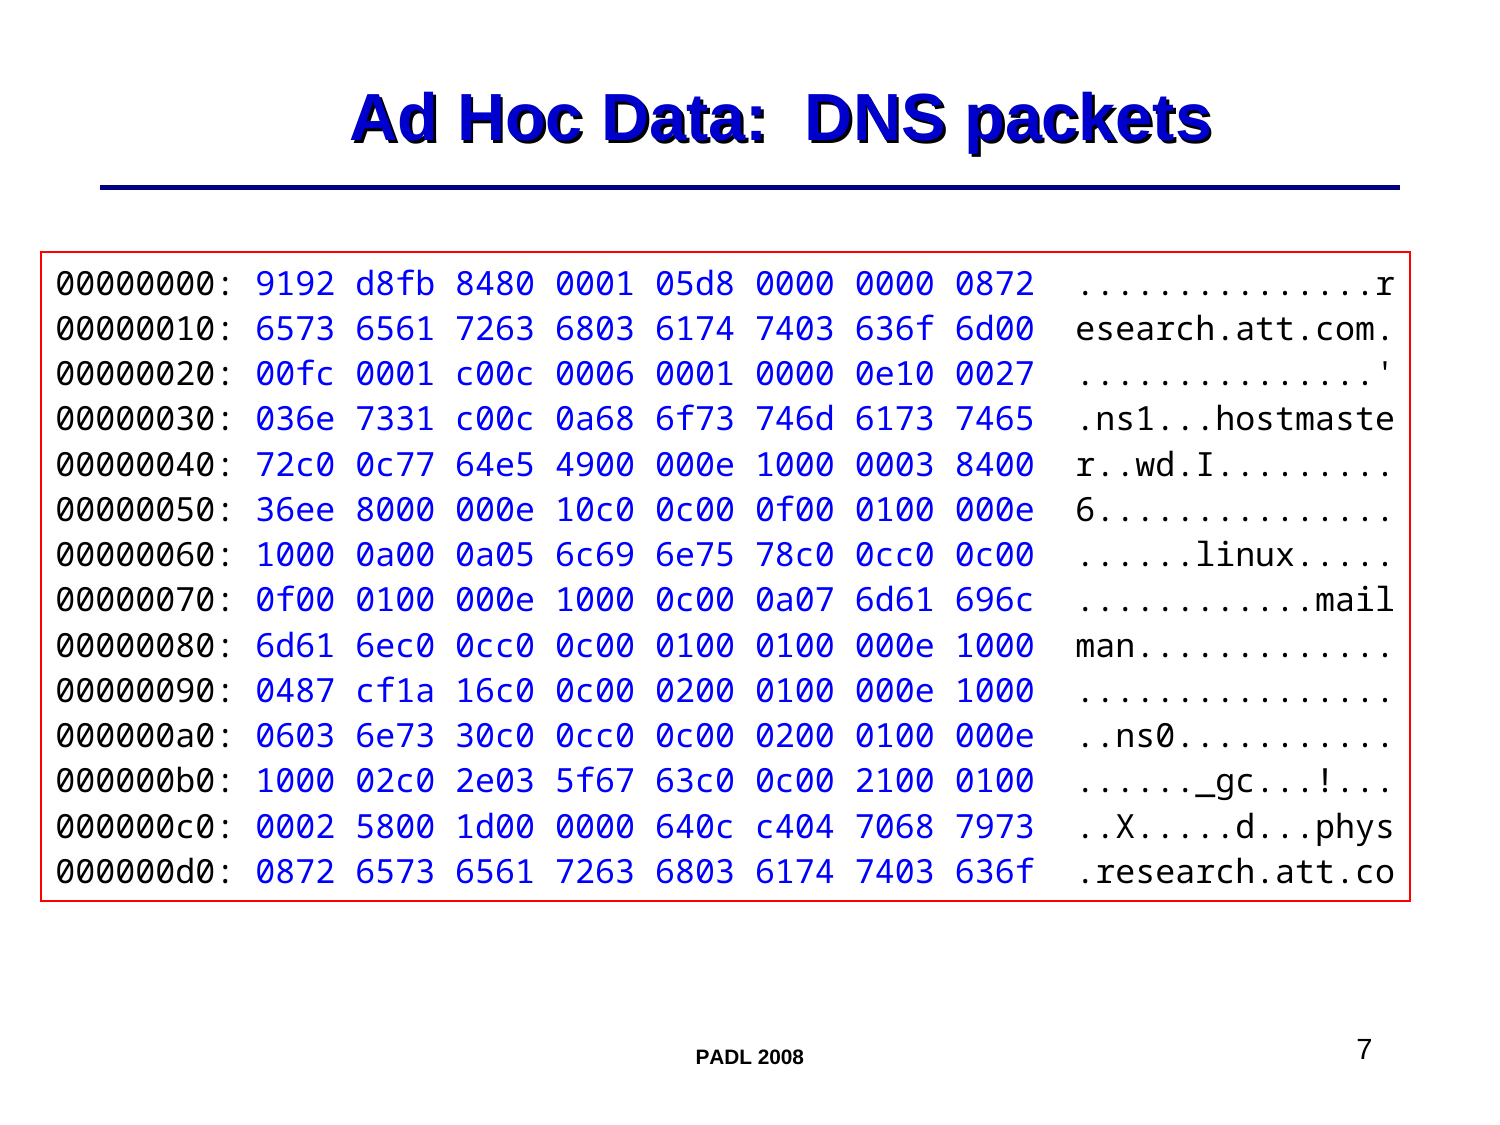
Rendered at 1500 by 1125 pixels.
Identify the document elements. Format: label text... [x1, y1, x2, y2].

text_box 00000000: 9192 d8fb 8480 0001 05d8 0000 0000 0872 ...............r 00000010: 6573 6561 7263 6803 6174 7403 636f 6d00 esearch.att.com. 00000020: 00fc 0001 c00c 0006 0001 0000 0e10 0027 ...............' 00000030: 036e 7331 c00c 0a68 6f73 746d 6173 7465 .ns1...hostmaste 00000040: 72c0 0c77 64e5 4900 000e 1000 0003 8400 r..wd.I......... 00000050: 36ee 8000 000e 10c0 0c00 0f00 0100 000e 6............... 00000060: 1000 0a00 0a05 6c69 6e75 78c0 0cc0 0c00 ......linux..... 00000070: 0f00 0100 000e 1000 0c00 0a07 6d61 696c ............mail 00000080: 6d61 6ec0 0cc0 0c00 0100 0100 000e 1000 man............. 00000090: 0487 cf1a 16c0 0c00 0200 0100 000e 1000 ................ 000000a0: 0603 6e73 30c0 0cc0 0c00 0200 0100 000e ..ns0........... 000000b0: 1000 02c0 2e03 5f67 63c0 0c00 2100 0100 ......_gc...!... 000000c0: 0002 5800 1d00 0000 640c c404 7068 7973 ..X.....d...phys 000000d0: 0872 6573 6561 7263 6803 6174 7403 636f .research.att.co [40, 252, 1411, 901]
title Ad Hoc Data: DNS packets [75, 72, 1488, 163]
